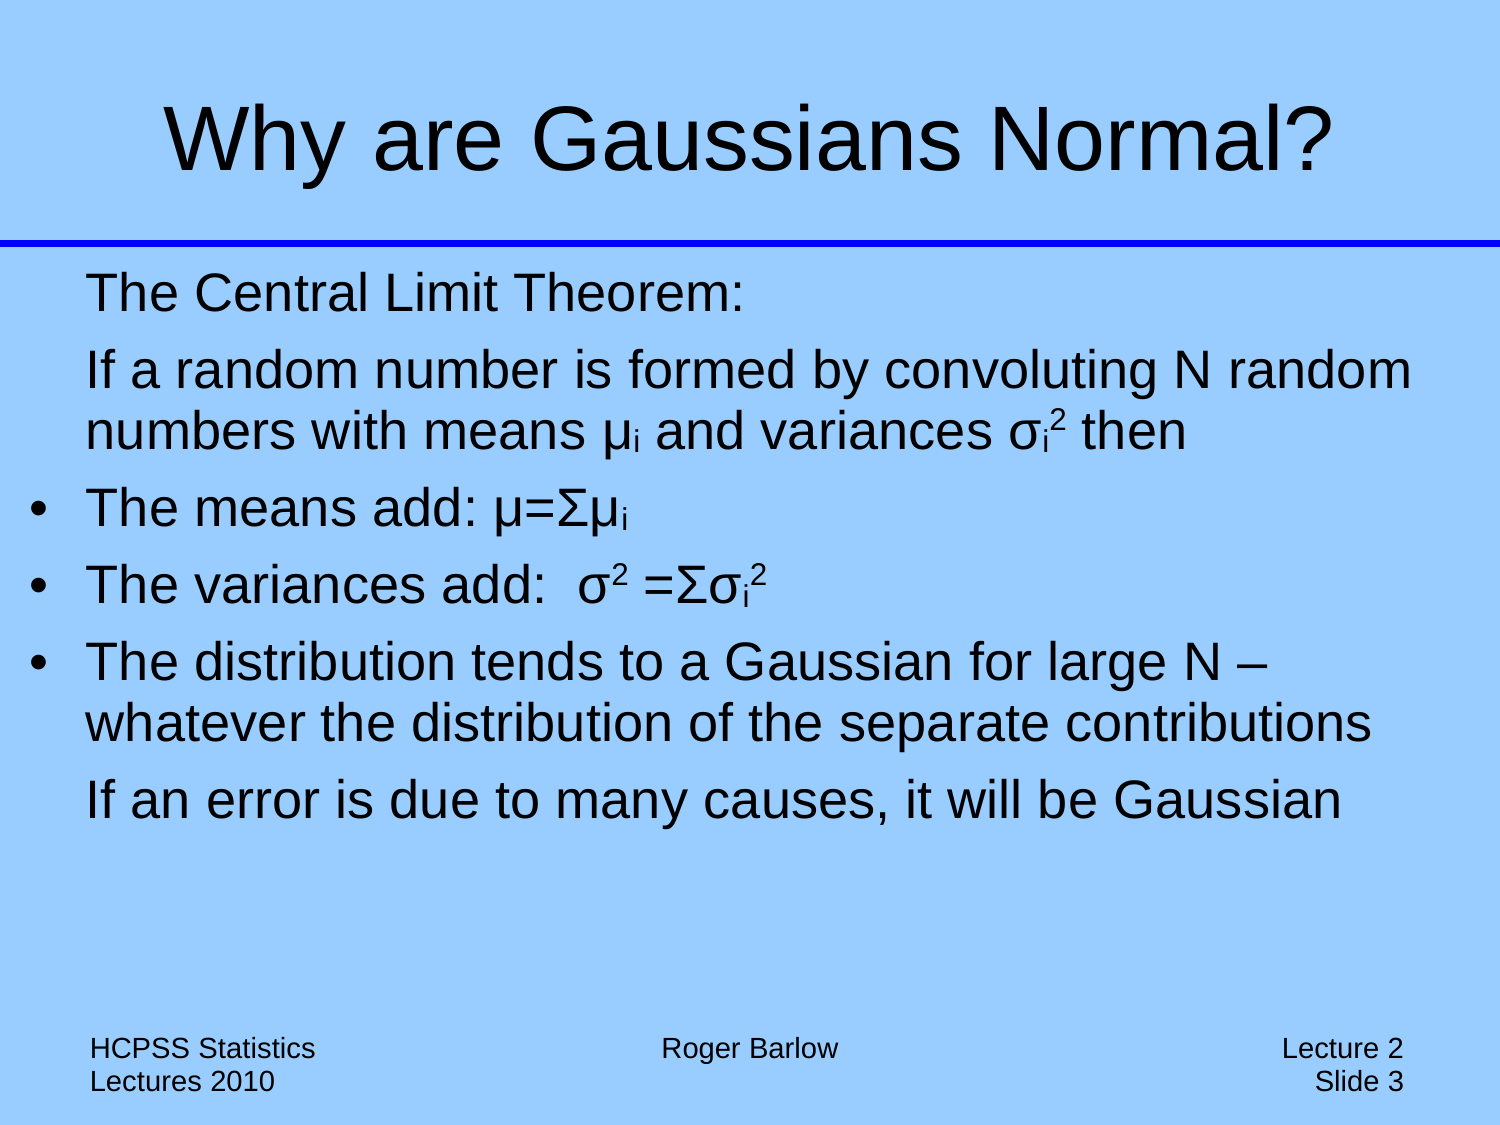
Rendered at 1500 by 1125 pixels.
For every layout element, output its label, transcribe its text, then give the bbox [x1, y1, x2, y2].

list The Central Limit Theorem: If a random number is formed by convoluting N random numbers with means μi and variances σi2 then The means add: μ=Σμi The variances add: σ2 =Σσi2 The distribution tends to a Gaussian for large N – whatever the distribution of the separate contributions If an error is due to many causes, it will be Gaussian [29, 262, 1426, 991]
title Why are Gaussians Normal? [75, 52, 1426, 226]
